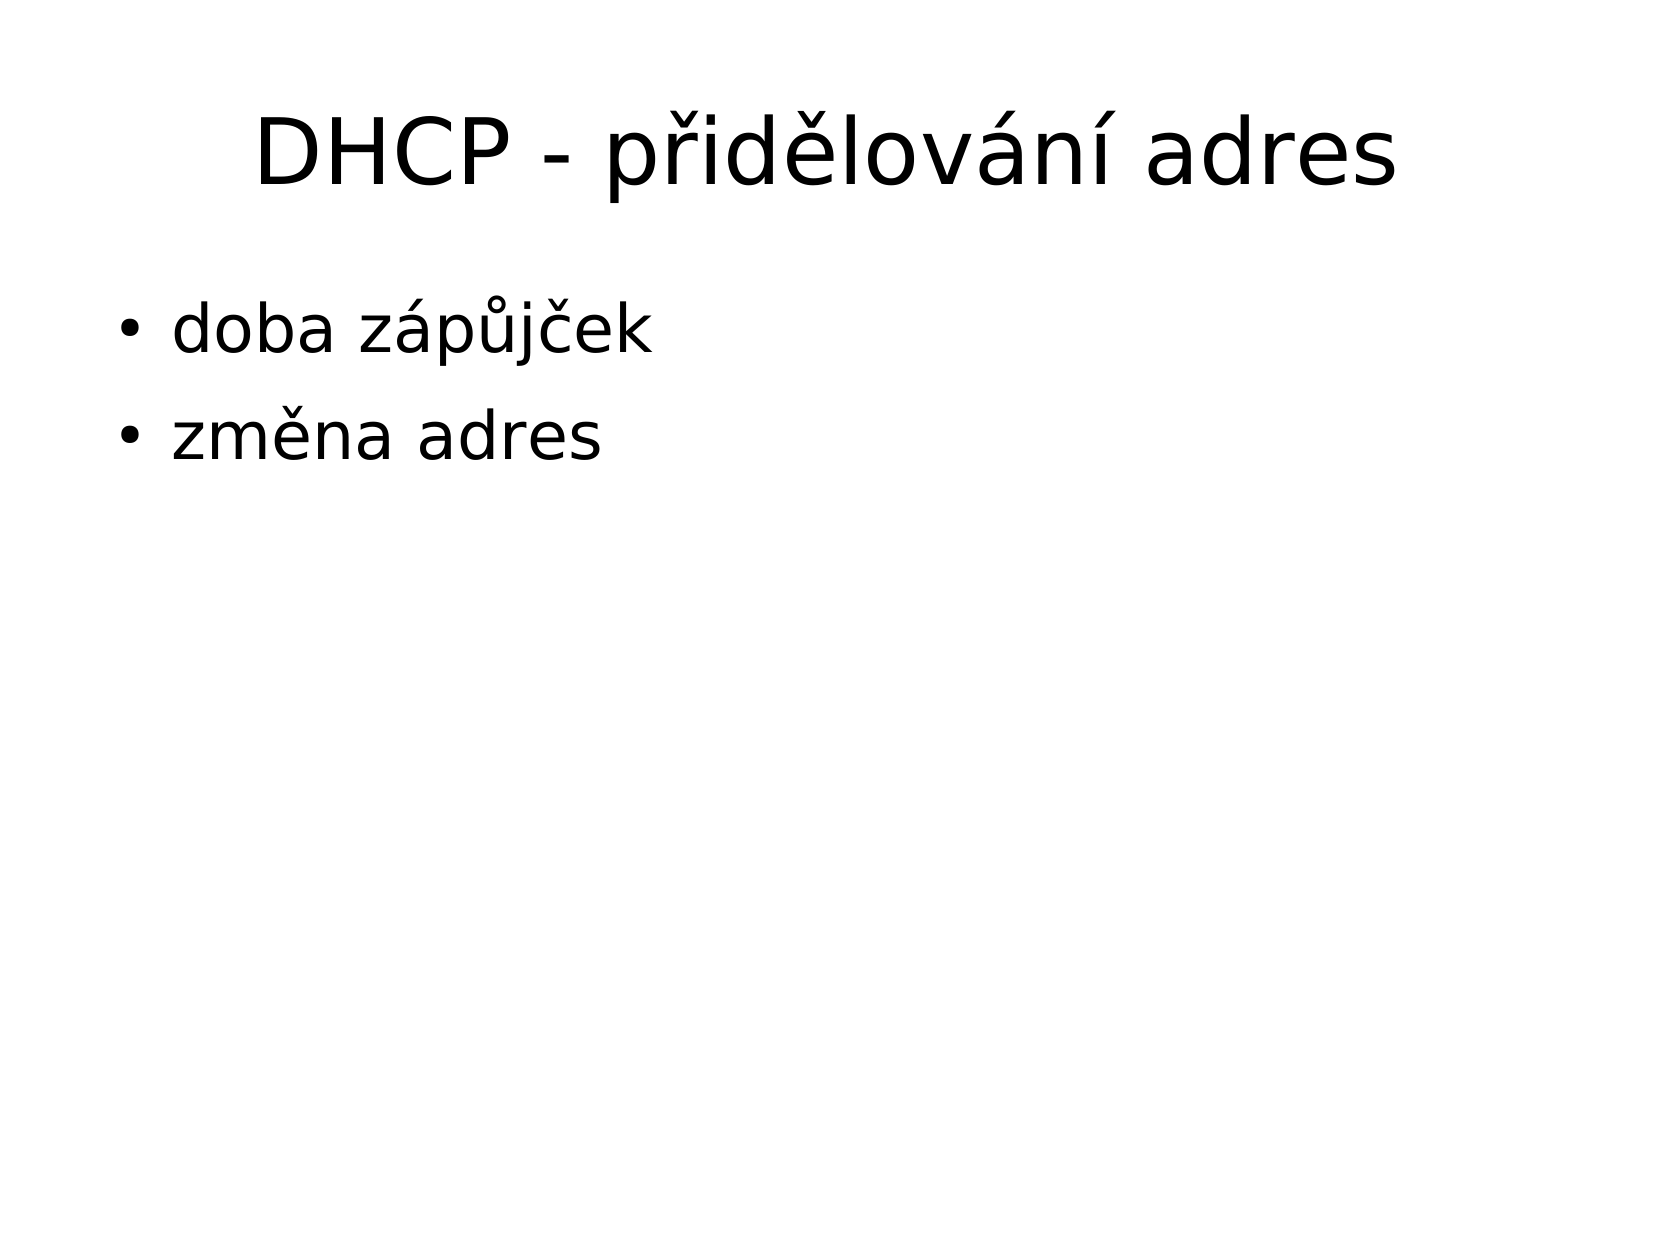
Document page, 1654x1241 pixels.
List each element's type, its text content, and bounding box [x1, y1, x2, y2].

title DHCP - přidělování adres [82, 56, 1571, 250]
list doba zápůjček změna adres [82, 290, 1571, 1094]
